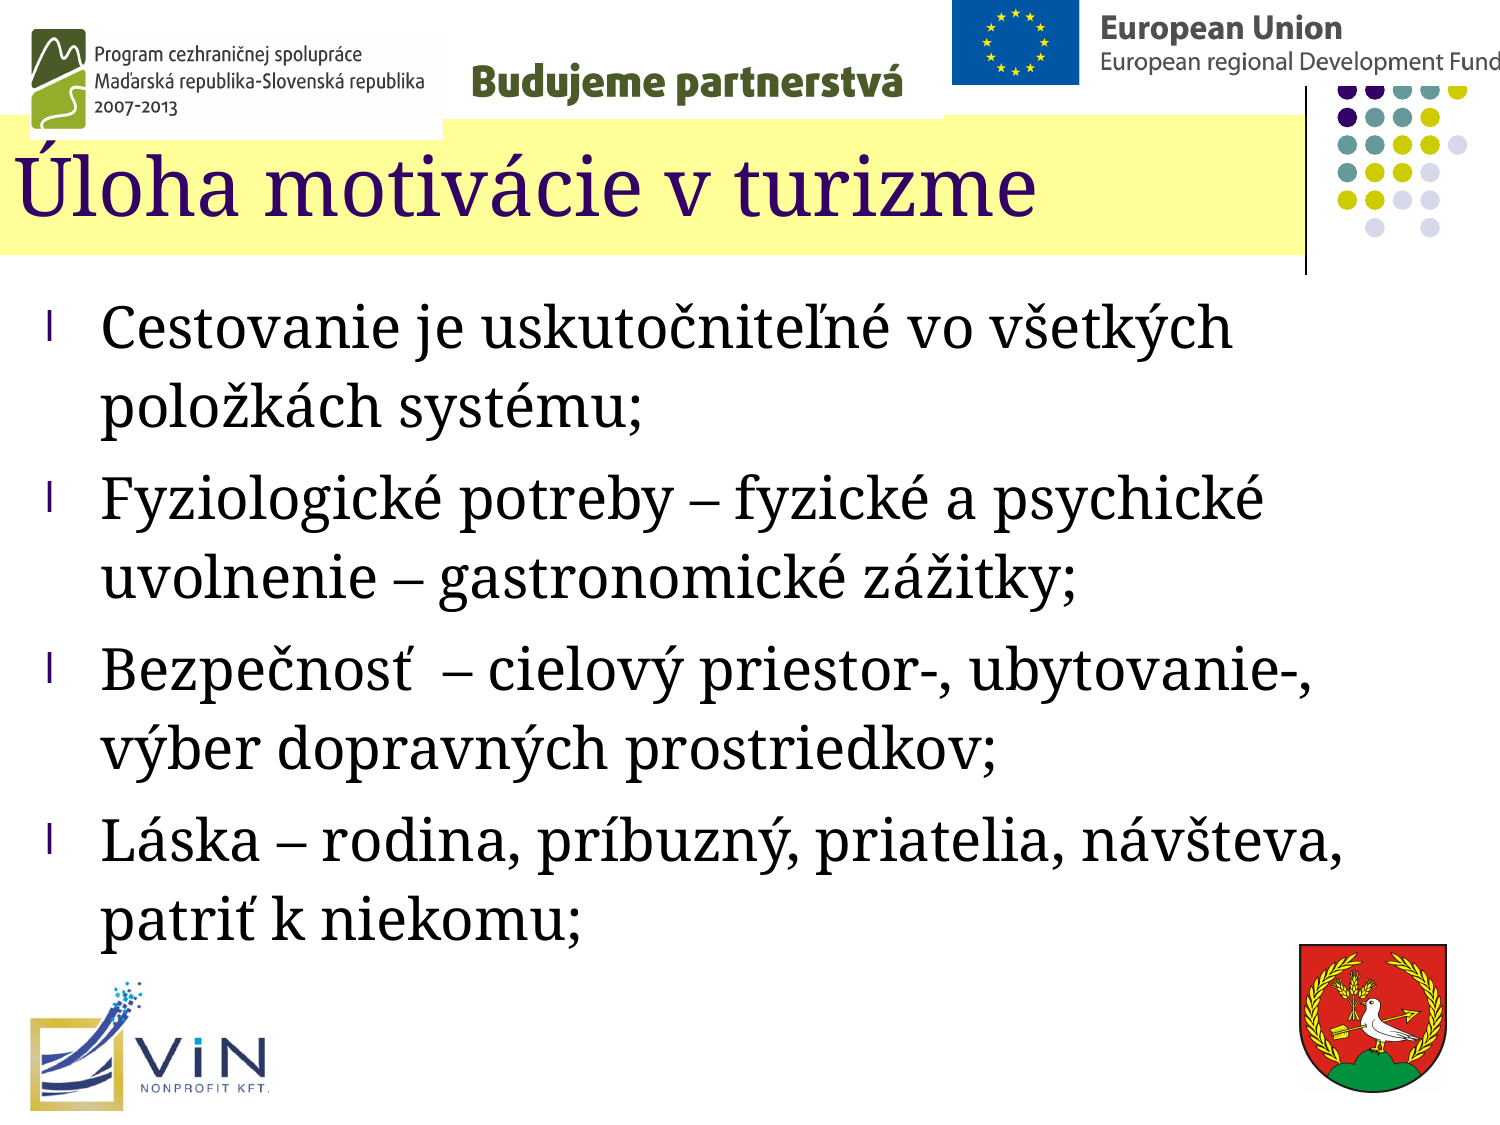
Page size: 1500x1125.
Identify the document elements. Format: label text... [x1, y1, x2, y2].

title Úloha motivácie v turizme [0, 114, 1306, 256]
picture [952, 0, 1500, 87]
picture [7, 980, 269, 1111]
picture [1299, 944, 1447, 1093]
picture [29, 29, 944, 140]
list Cestovanie je uskutočniteľné vo všetkých položkách systému; Fyziologické potreby – fyzické a psychické uvolnenie – gastronomické zážitky; Bezpečnosť – cielový priestor-, ubytovanie-, výber dopravných prostriedkov; Láska – rodina, príbuzný, priatelia, návšteva, patriť k niekomu; [29, 278, 1471, 941]
